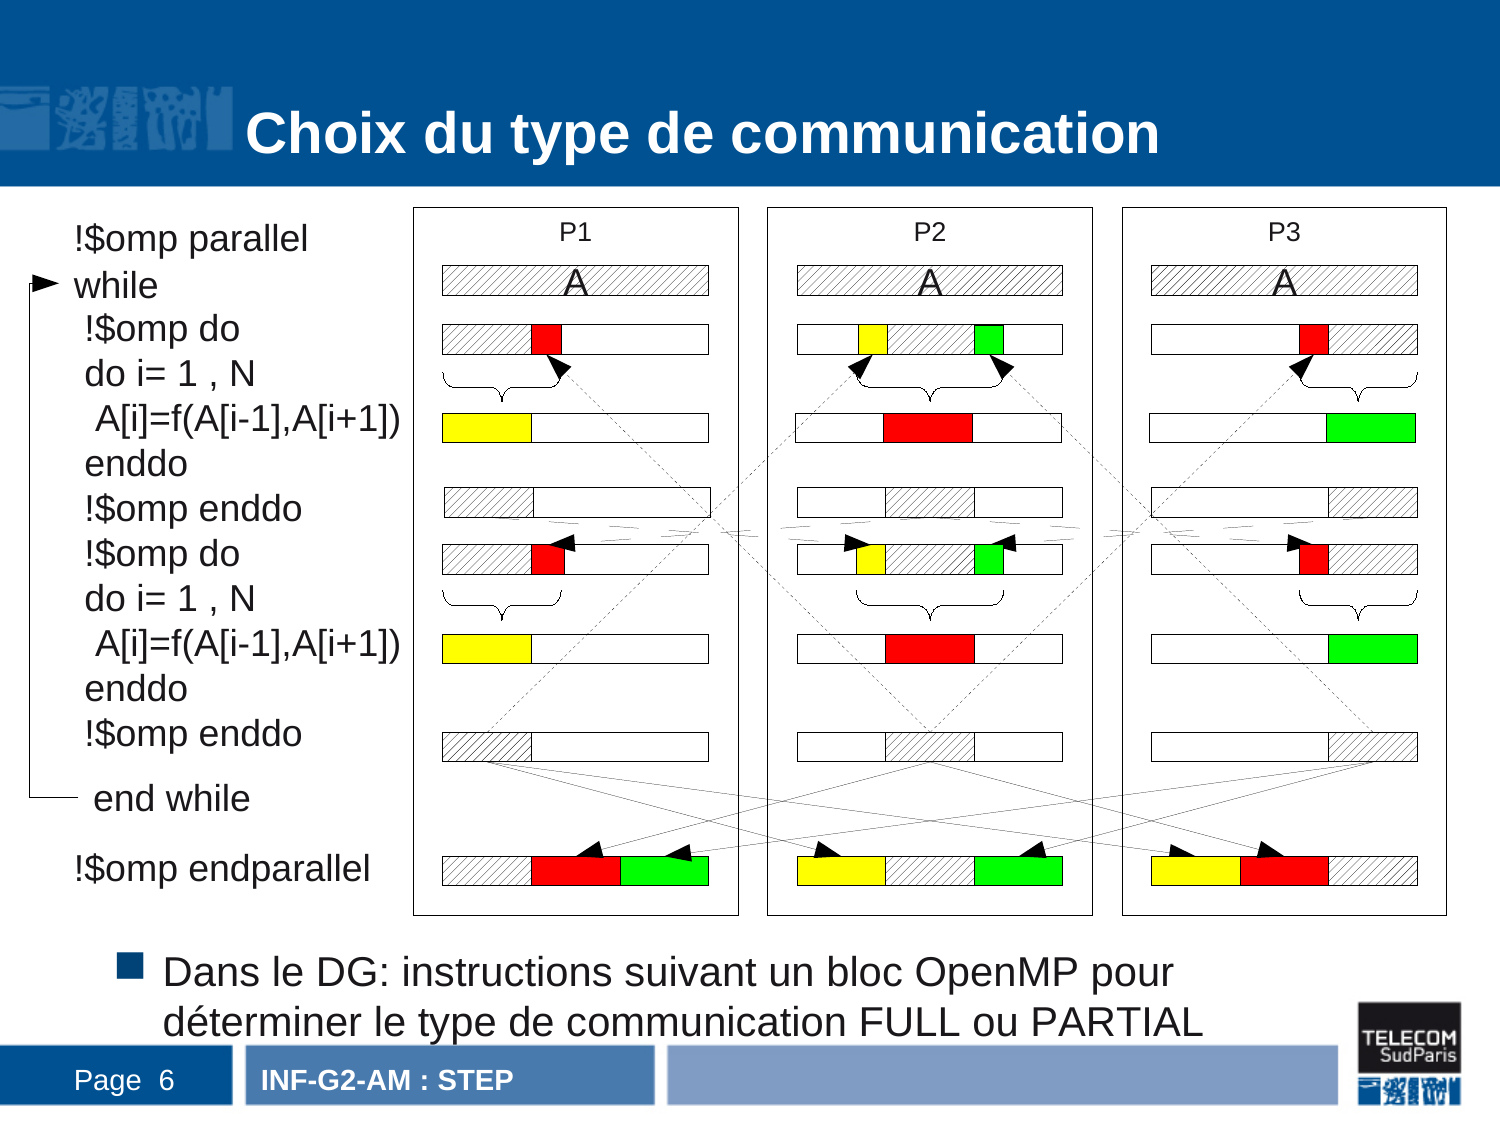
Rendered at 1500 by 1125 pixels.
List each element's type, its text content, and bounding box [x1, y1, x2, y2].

text_box [1328, 634, 1418, 664]
picture [0, 0, 1500, 1125]
text_box [1327, 413, 1416, 443]
text_box [442, 634, 532, 664]
text_box [442, 544, 565, 575]
text_box [885, 487, 974, 518]
text_box P1 [413, 207, 739, 255]
text_box [885, 733, 975, 761]
text_box [1151, 856, 1418, 886]
text_box [885, 634, 975, 664]
text_box [444, 487, 533, 518]
text_box [442, 856, 709, 886]
text_box P3 [1122, 207, 1447, 255]
text_box A [797, 265, 1063, 296]
text_box [1299, 324, 1418, 355]
text_box [1329, 732, 1418, 762]
text_box [856, 544, 1004, 575]
text_box while [59, 253, 174, 314]
text_box [858, 324, 1004, 355]
text_box end while [78, 766, 266, 827]
text_box [1299, 544, 1418, 575]
text_box A [1151, 265, 1418, 296]
text_box !$omp parallel !$omp do do i= 1 , N A[i]=f(A[i-1],A[i+1]) enddo !$omp enddo !$omp do do i= 1 , N A[i]=f(A[i-1],A[i+1]) enddo !$omp enddo !$omp endparallel [59, 206, 417, 897]
text_box [442, 324, 562, 355]
text_box [442, 413, 531, 443]
text_box P2 [767, 207, 1093, 255]
text_box [1329, 487, 1418, 518]
text_box [442, 732, 531, 762]
list Dans le DG: instructions suivant un bloc OpenMP pour déterminer le type de communication FULL ou PARTIAL [118, 944, 1377, 1063]
text_box A [442, 265, 709, 296]
title Choix du type de communication [245, 23, 1459, 166]
text_box [797, 856, 1063, 886]
text_box [883, 413, 972, 443]
